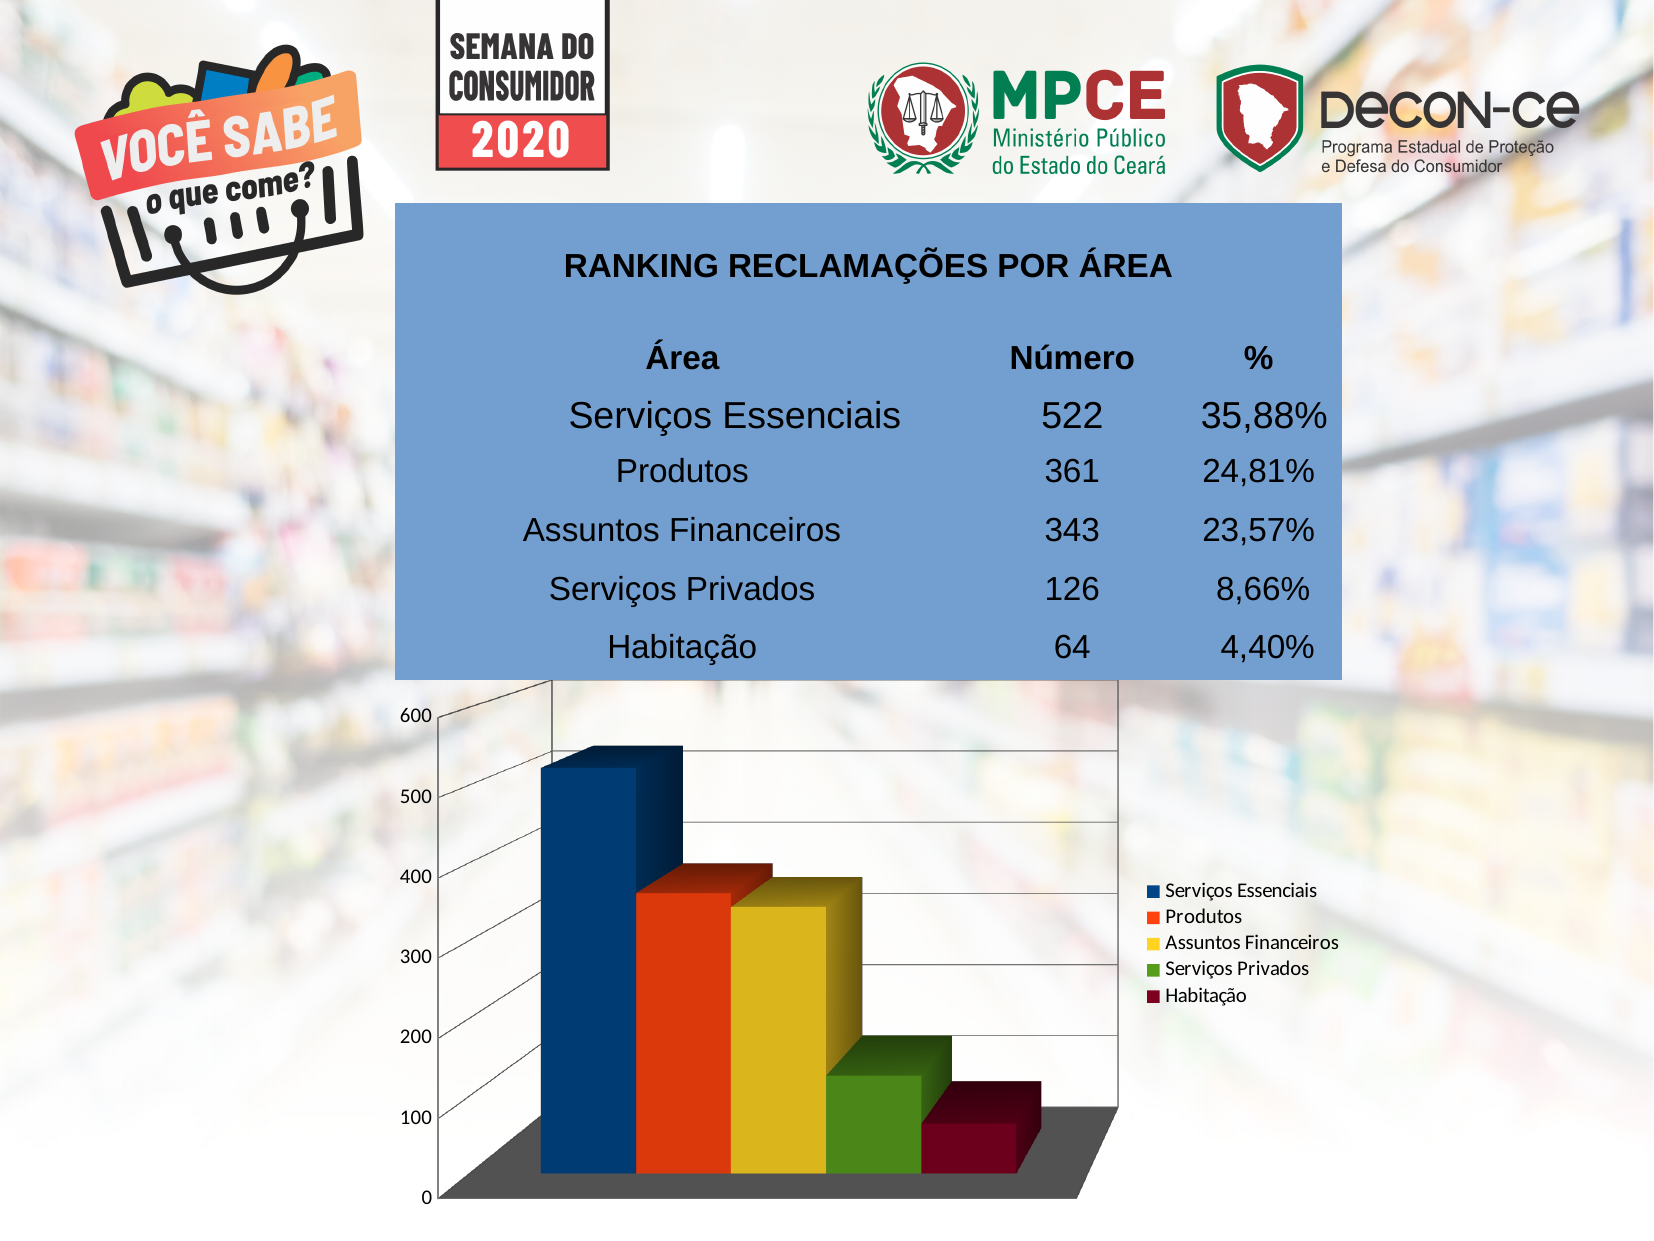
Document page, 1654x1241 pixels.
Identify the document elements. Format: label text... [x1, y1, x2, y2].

table_cell 8,66% [1175, 563, 1342, 622]
table_cell Serviços Essenciais [395, 387, 970, 445]
table_cell Área [395, 333, 970, 387]
table_cell 64 [970, 622, 1175, 680]
table_cell 23,57% [1175, 504, 1342, 563]
chart [377, 668, 1359, 1221]
table_cell 522 [970, 387, 1175, 445]
table_cell 361 [970, 445, 1175, 504]
table_cell 24,81% [1175, 445, 1342, 504]
table_cell Serviços Privados [395, 563, 970, 622]
table_cell % [1175, 333, 1342, 387]
table_cell 4,40% [1175, 622, 1342, 680]
table_cell Número [970, 333, 1175, 387]
table_cell Produtos [395, 445, 970, 504]
table_cell 35,88% [1175, 387, 1342, 445]
table_header RANKING RECLAMAÇÕES POR ÁREA [395, 203, 1342, 333]
table_cell 126 [970, 563, 1175, 622]
table_cell Assuntos Financeiros [395, 504, 970, 563]
table_cell Habitação [395, 622, 970, 680]
table_cell 343 [970, 504, 1175, 563]
